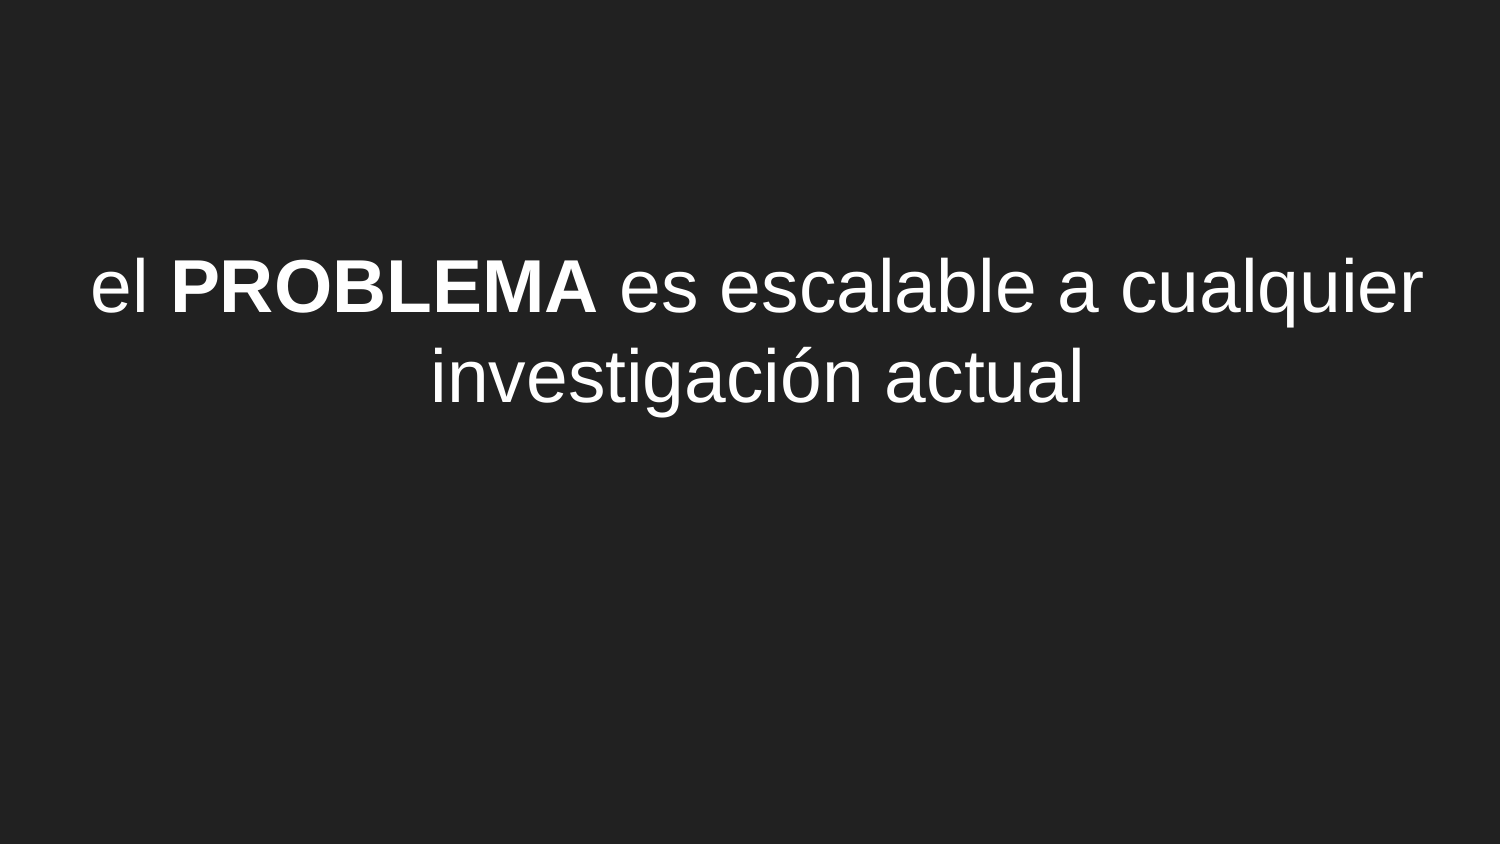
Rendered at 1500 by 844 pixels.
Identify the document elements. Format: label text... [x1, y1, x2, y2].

title el PROBLEMA es escalable a cualquier investigación actual [59, 117, 1457, 433]
